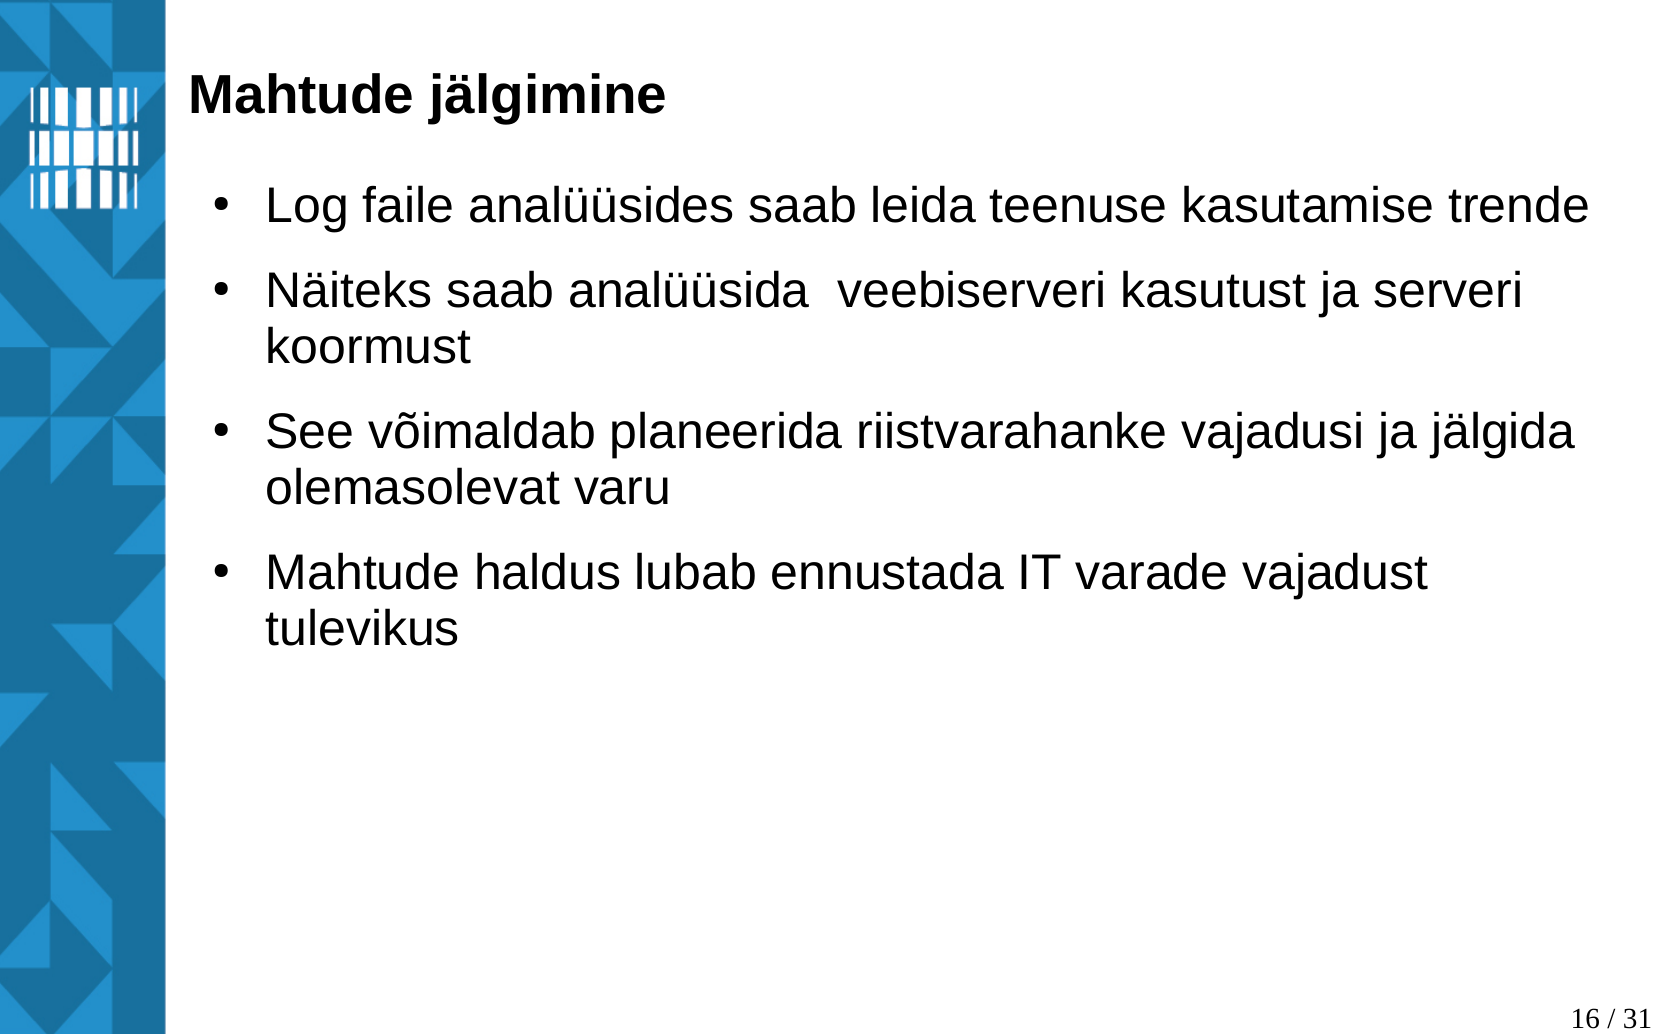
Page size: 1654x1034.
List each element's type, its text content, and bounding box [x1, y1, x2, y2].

list Log faile analüüsides saab leida teenuse kasutamise trende Näiteks saab analüüsida veebiserveri kasutust ja serveri koormust See võimaldab planeerida riistvarahanke vajadusi ja jälgida olemasolevat varu Mahtude haldus lubab ennustada IT varade vajadust tulevikus [194, 177, 1625, 772]
title Mahtude jälgimine [188, 41, 1595, 148]
